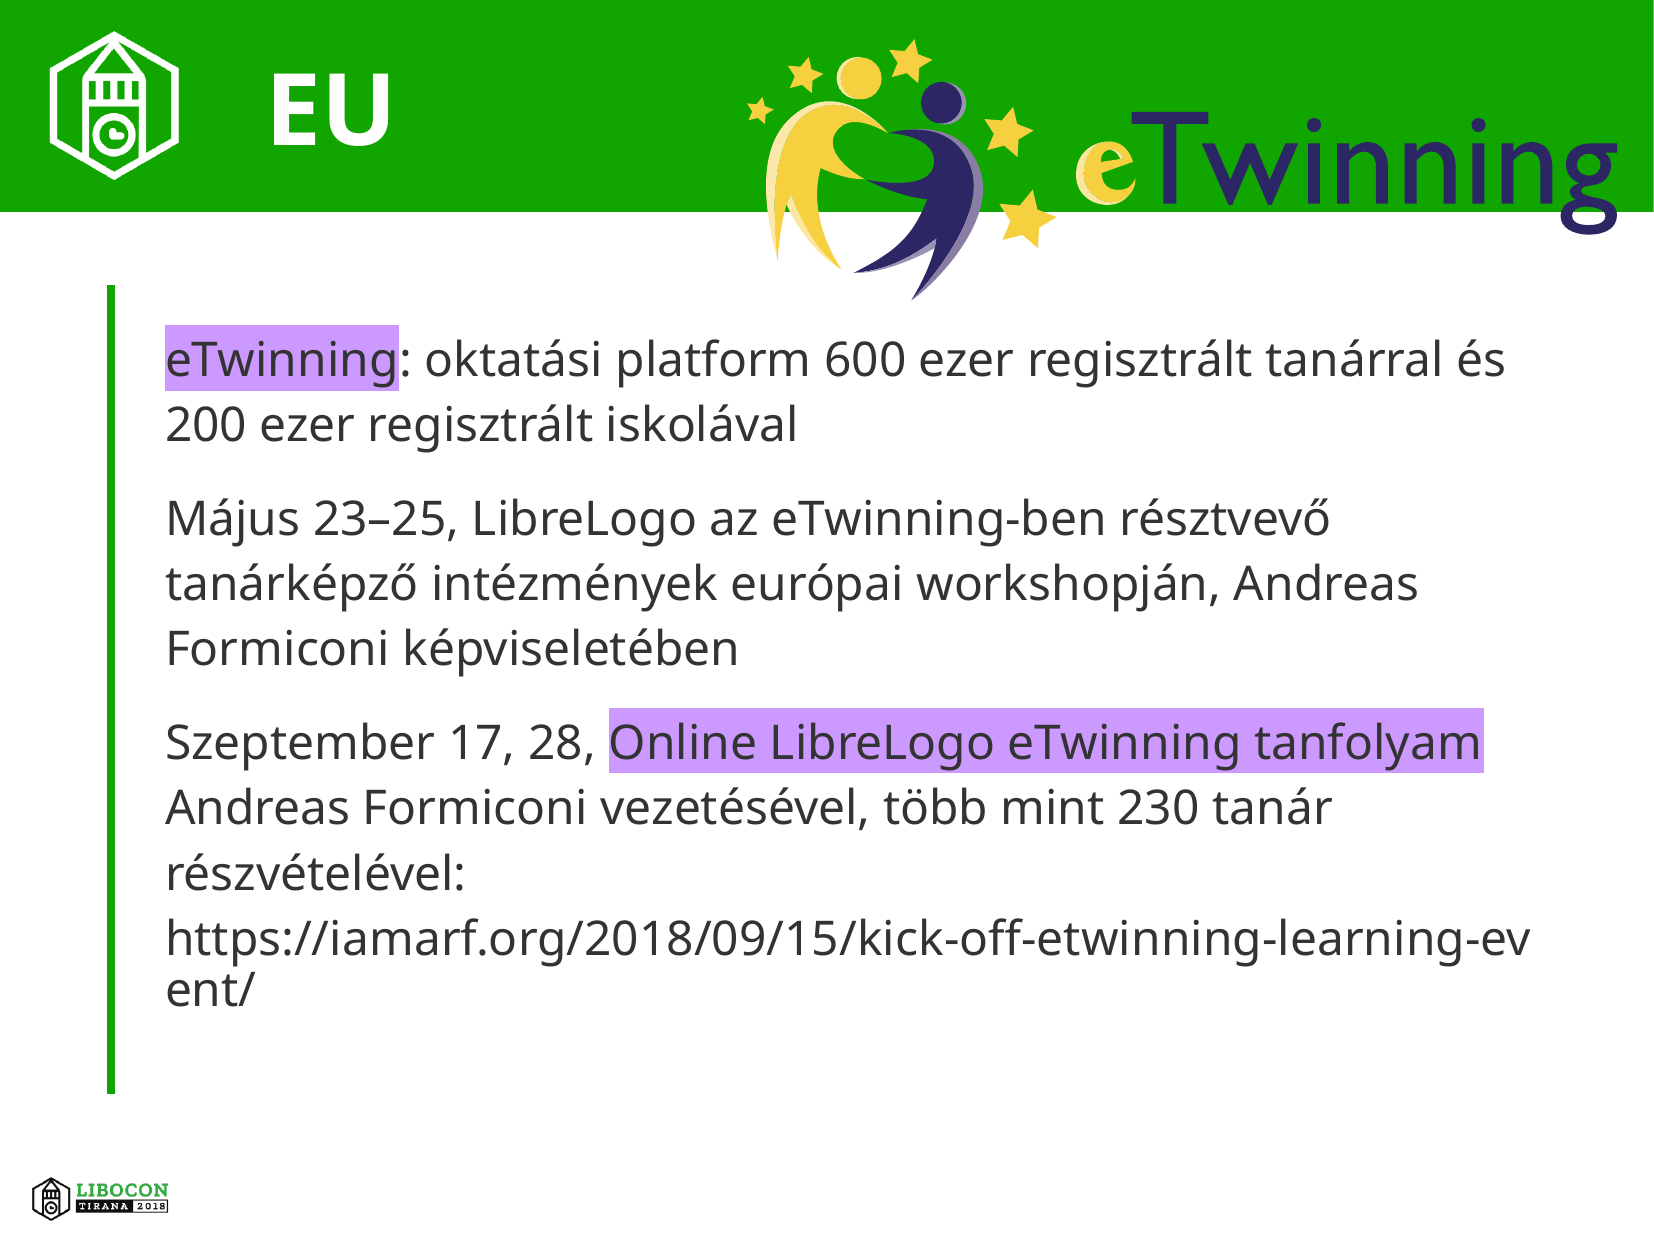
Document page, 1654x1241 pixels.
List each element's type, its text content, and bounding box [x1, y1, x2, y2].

list eTwinning: oktatási platform 600 ezer regisztrált tanárral és 200 ezer regisztrált iskolával Május 23–25, LibreLogo az eTwinning-ben résztvevő tanárképző intézmények európai workshopján, Andreas Formiconi képviseletében Szeptember 17, 28, Online LibreLogo eTwinning tanfolyam Andreas Formiconi vezetésével, több mint 230 tanár részvételével: https://iamarf.org/2018/09/15/kick-off-etwinning-learning-event/ [165, 325, 1546, 1045]
title EU [265, 3, 1366, 211]
picture [0, 0, 1654, 1241]
